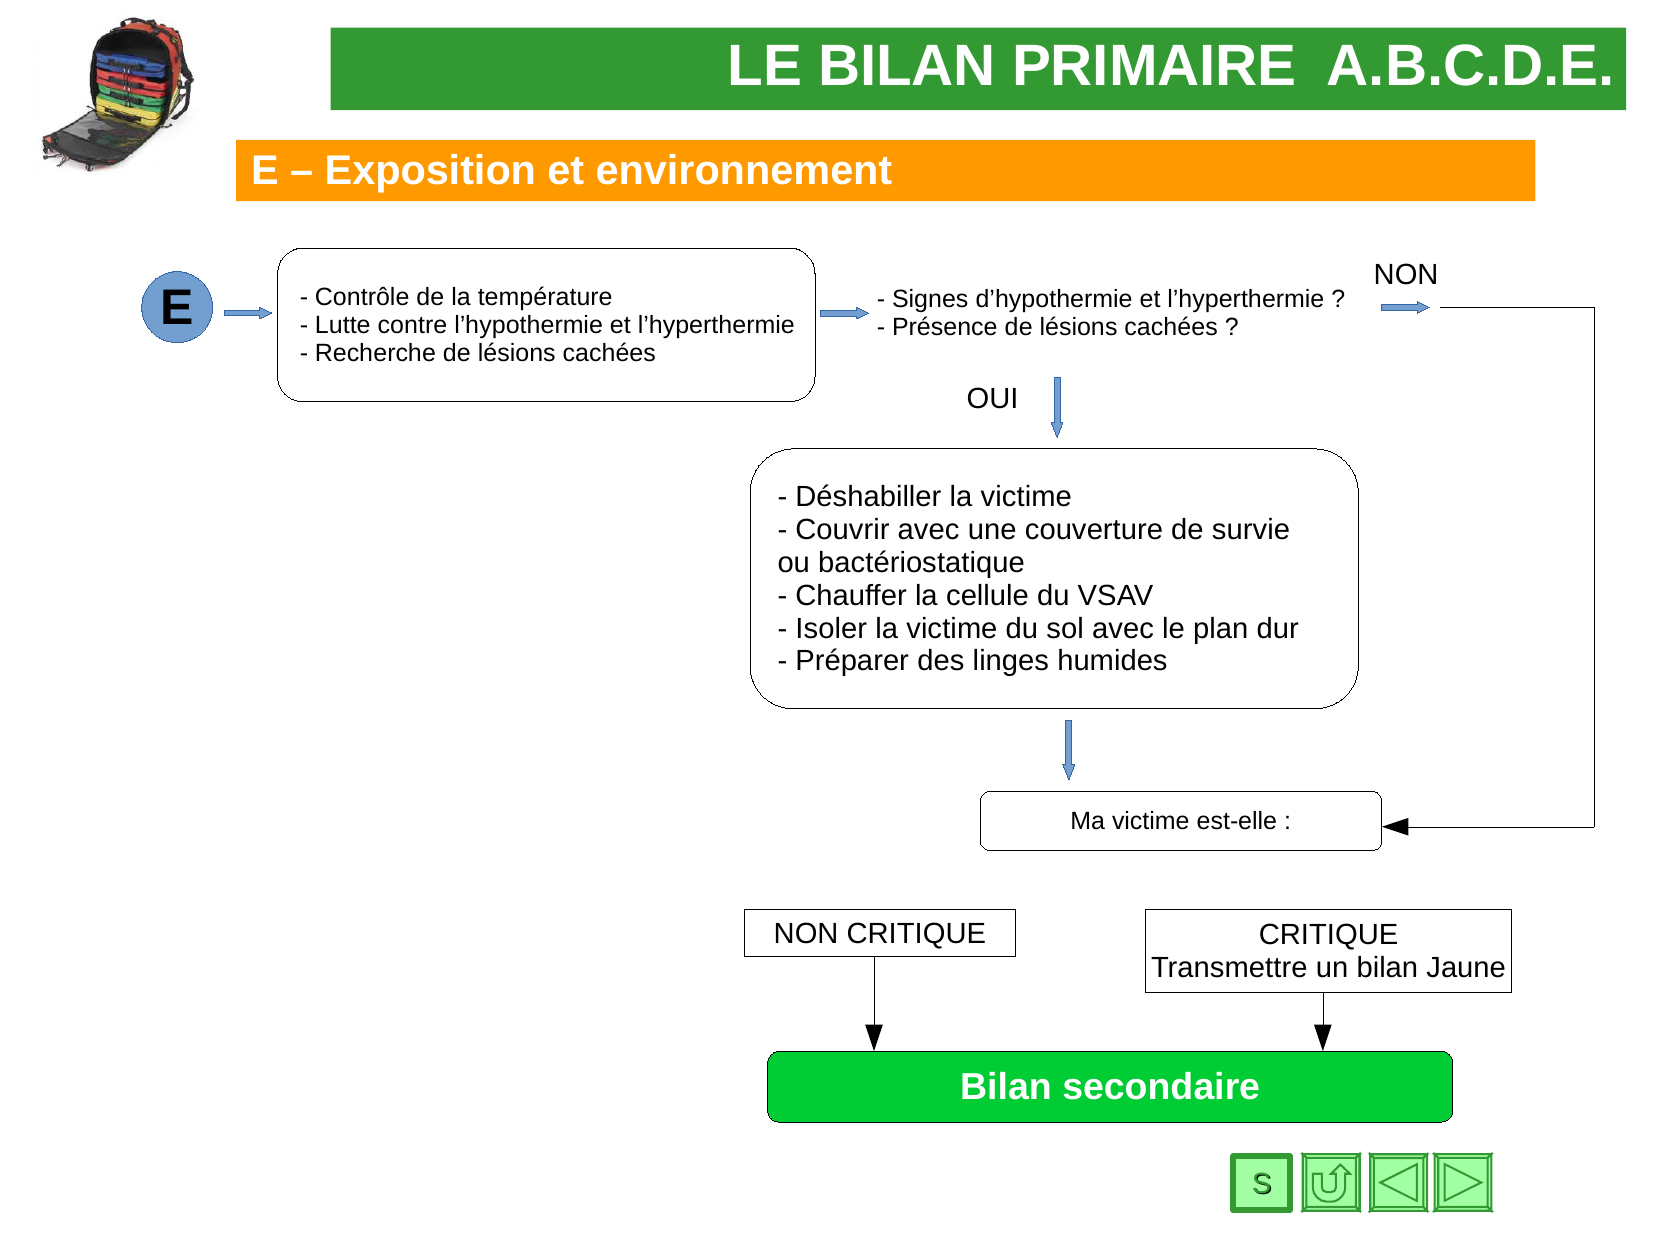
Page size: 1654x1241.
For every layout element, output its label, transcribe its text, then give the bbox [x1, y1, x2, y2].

text_box [1062, 720, 1075, 780]
text_box CRITIQUE Transmettre un bilan Jaune [1145, 909, 1512, 993]
text_box NON [1370, 242, 1453, 302]
text_box [820, 307, 862, 319]
text_box - Contrôle de la température - Lutte contre l’hypothermie et l’hyperthermie - Recherche de lésions cachées [277, 248, 816, 402]
text_box - Signes d’hypothermie et l’hyperthermie ? - Présence de lésions cachées ? [862, 259, 1365, 367]
text_box [224, 307, 272, 319]
text_box OUI [956, 366, 1040, 426]
text_box [1051, 377, 1063, 438]
text_box E [141, 271, 213, 343]
text_box [1381, 302, 1430, 314]
text_box E – Exposition et environnement [236, 139, 1536, 202]
text_box NON CRITIQUE [744, 909, 1016, 957]
text_box Bilan secondaire [767, 1051, 1453, 1123]
picture [29, 5, 201, 183]
text_box LE BILAN PRIMAIRE A.B.C.D.E. [330, 25, 1630, 107]
text_box - Déshabiller la victime - Couvrir avec une couverture de survie ou bactériostatique - Chauffer la cellule du VSAV - Isoler la victime du sol avec le plan dur - Préparer des linges humides [750, 448, 1359, 709]
text_box Ma victime est-elle : [980, 791, 1382, 851]
